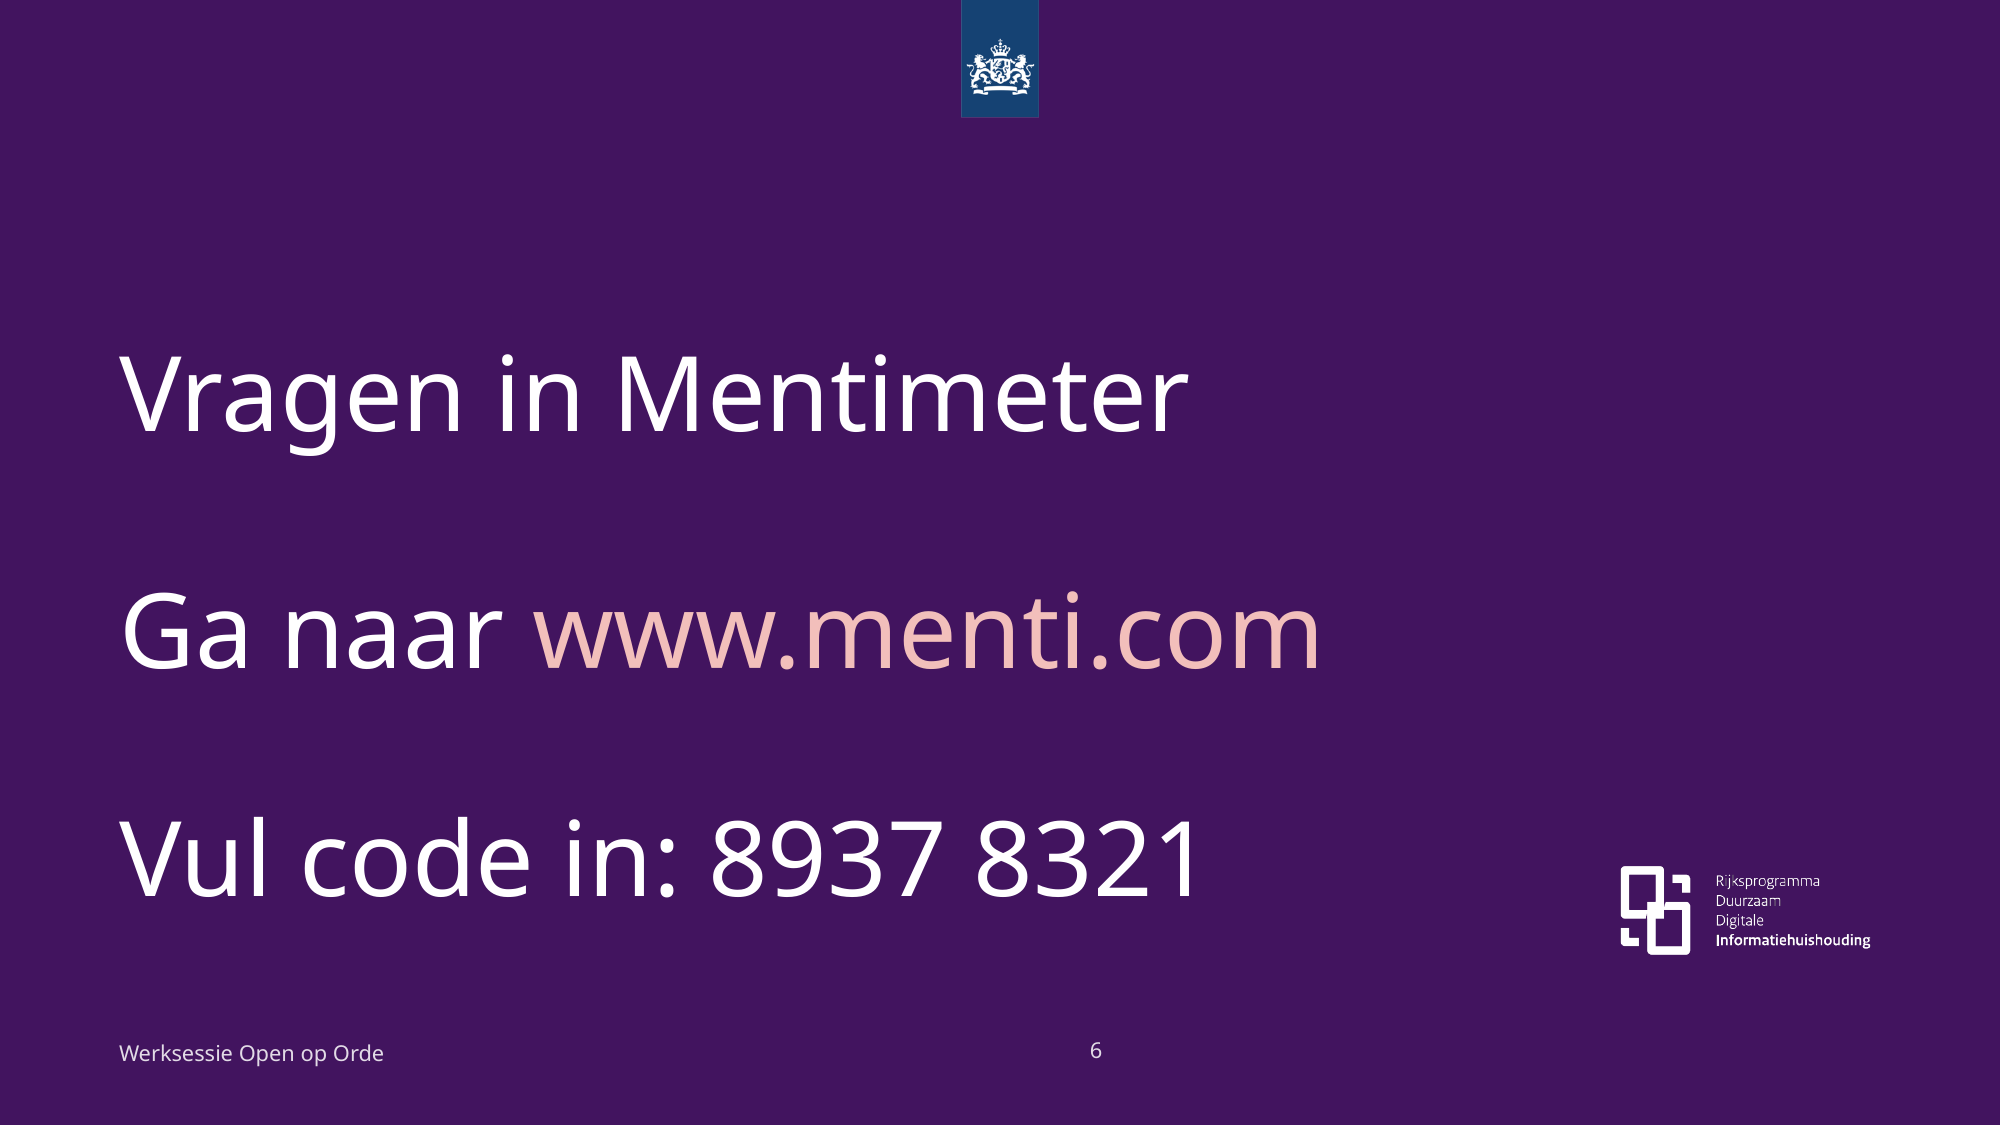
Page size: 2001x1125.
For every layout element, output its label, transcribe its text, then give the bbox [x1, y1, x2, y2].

title Vragen in Mentimeter Ga naar www.menti.com Vul code in: 8937 8321 [104, 333, 1897, 995]
text_box 6 [1074, 1020, 1897, 1074]
text_box Werksessie Open op Orde [104, 1020, 925, 1074]
